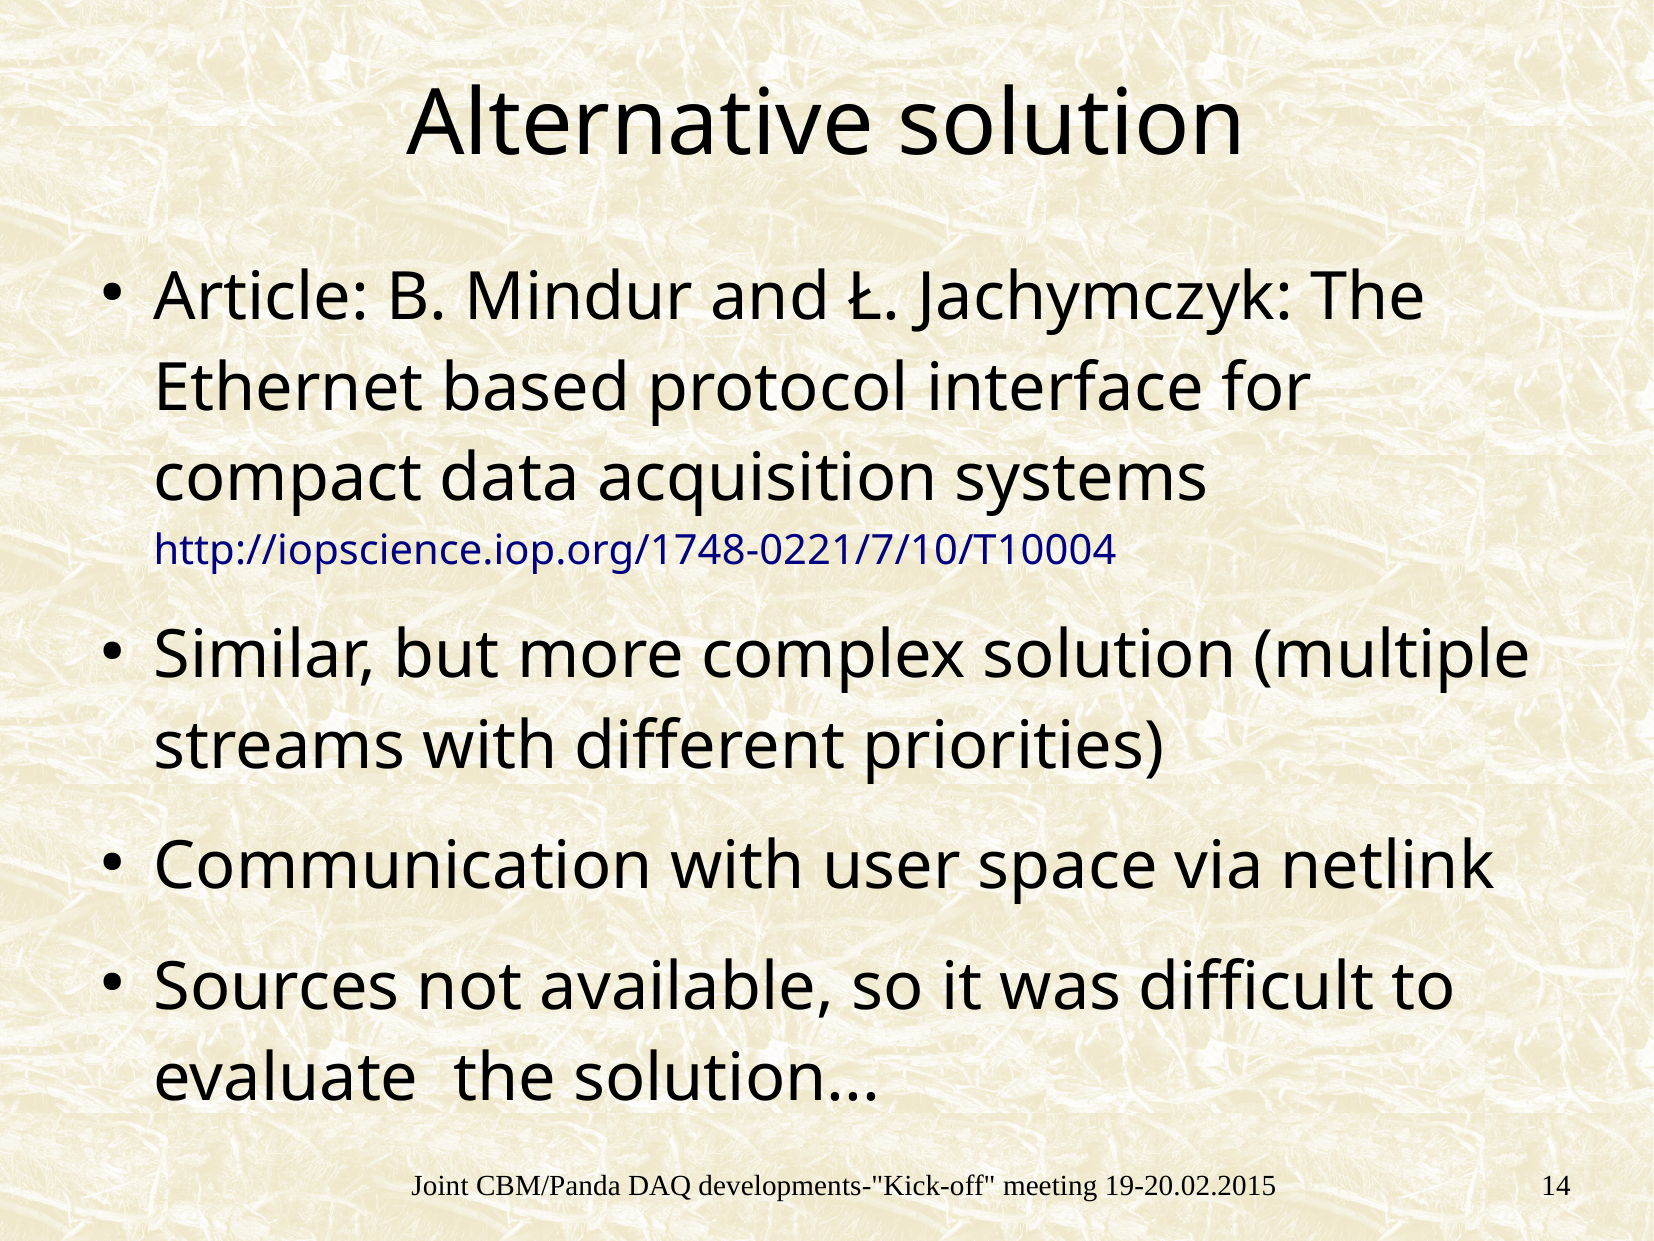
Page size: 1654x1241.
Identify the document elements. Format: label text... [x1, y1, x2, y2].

picture [0, 0, 1654, 1241]
title Alternative solution [82, 49, 1571, 189]
list Article: B. Mindur and Ł. Jachymczyk: The Ethernet based protocol interface for compact data acquisition systems http://iopscience.iop.org/1748-0221/7/10/T10004 Similar, but more complex solution (multiple streams with different priorities) Communication with user space via netlink Sources not available, so it was difficult to evaluate the solution... [82, 248, 1583, 1134]
